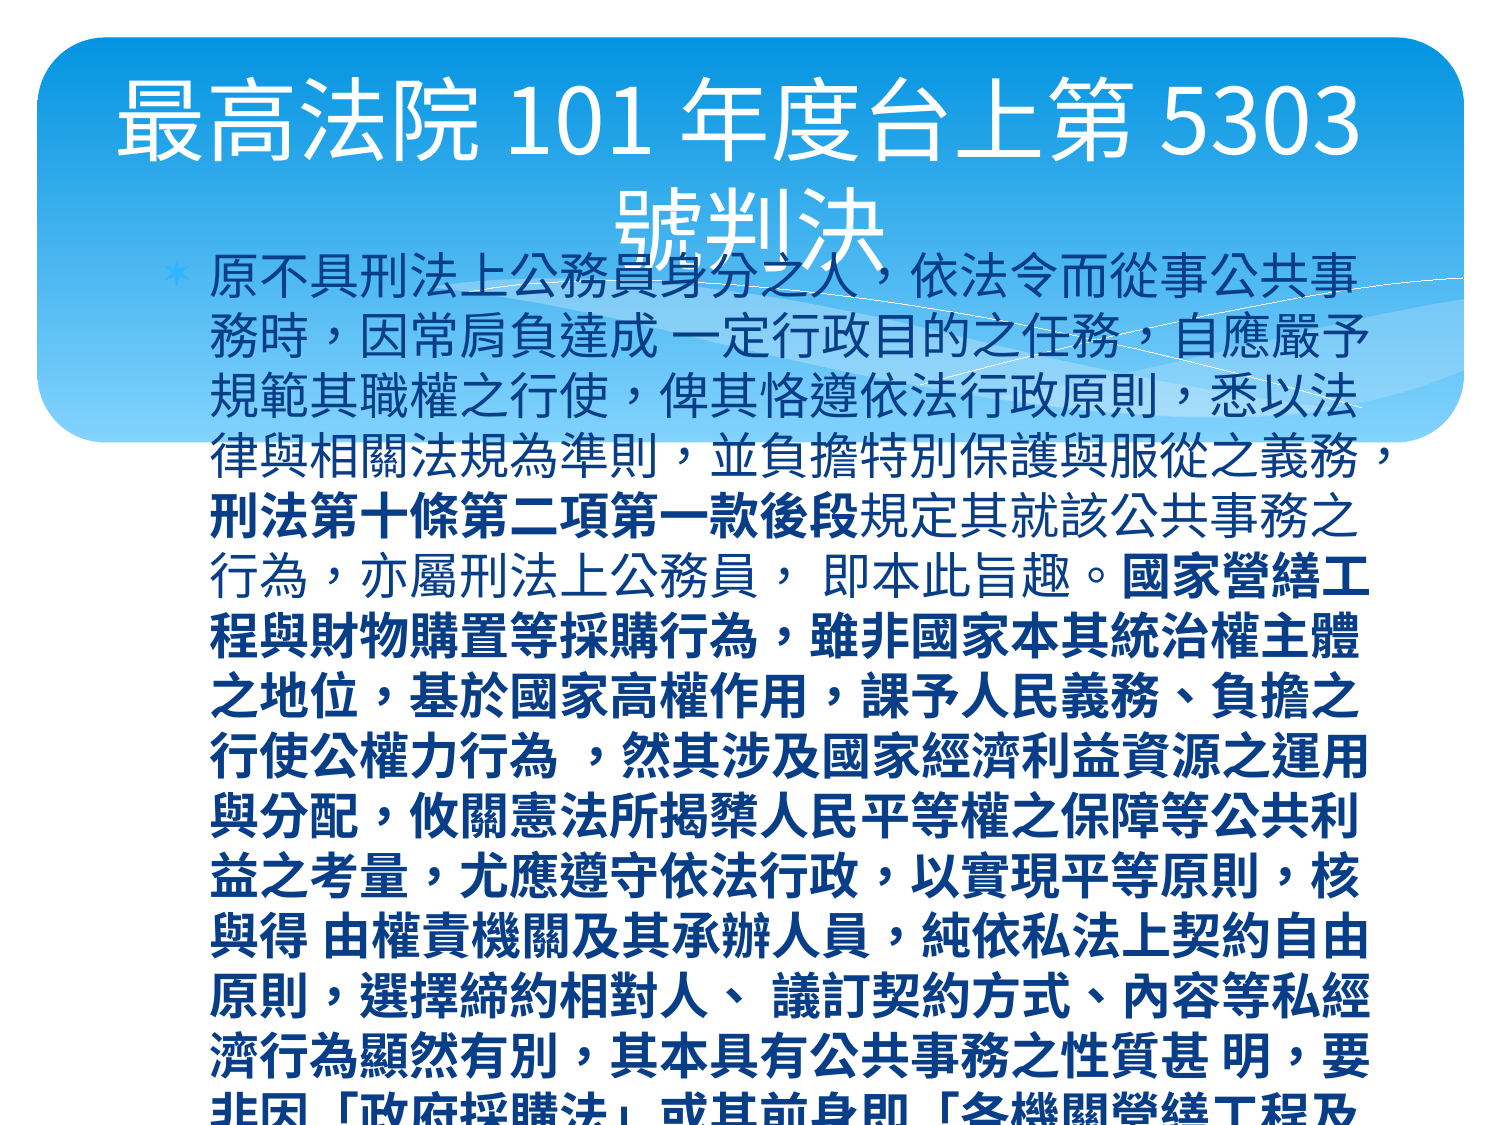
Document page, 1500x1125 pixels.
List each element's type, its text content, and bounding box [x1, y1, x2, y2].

list 原不具刑法上公務員身分之人，依法令而從事公共事務時，因常肩負達成 一定行政目的之任務，自應嚴予規範其職權之行使，俾其恪遵依法行政原則，悉以法律與相關法規為準則，並負擔特別保護與服從之義務，刑法第十條第二項第一款後段規定其就該公共事務之行為，亦屬刑法上公務員， 即本此旨趣。國家營繕工程與財物購置等採購行為，雖非國家本其統治權主體之地位，基於國家高權作用，課予人民義務、負擔之行使公權力行為 ，然其涉及國家經濟利益資源之運用與分配，攸關憲法所揭櫫人民平等權之保障等公共利益之考量，尤應遵守依法行政，以實現平等原則，核與得 由權責機關及其承辦人員，純依私法上契約自由原則，選擇締約相對人、 議訂契約方式、內容等私經濟行為顯然有別，其本具有公共事務之性質甚 明，要非因「政府採購法」或其前身即「各機關營繕工程及購置定製變賣 財物稽察條例」之規定使然，但由於此等法律規定益彰顯其公共事務之本 質，殆無疑義。是公立學校校長依法令而經辦該校工程營繕與財物購置等 事務，就該事務之執行，自屬上開規定所指依法令而從事公共事務之公務員。依卷附「高雄市立各級學校分層負責明細表」所示，各該學校校長負 責綜理學校財物購置、工程招標、比價、訂約及監督驗收相關業務之第一 層核定權責，而周○○、曾○○與陳○○均擔任公立學校校長，為彼等所 自承，如果實在，則彼等就本件其所屬學校事務之工程、採購等事務，具有公務員身分。(授權公務員) [150, 237, 1424, 988]
title 最高法院101年度台上第5303號判決 [75, 55, 1425, 261]
